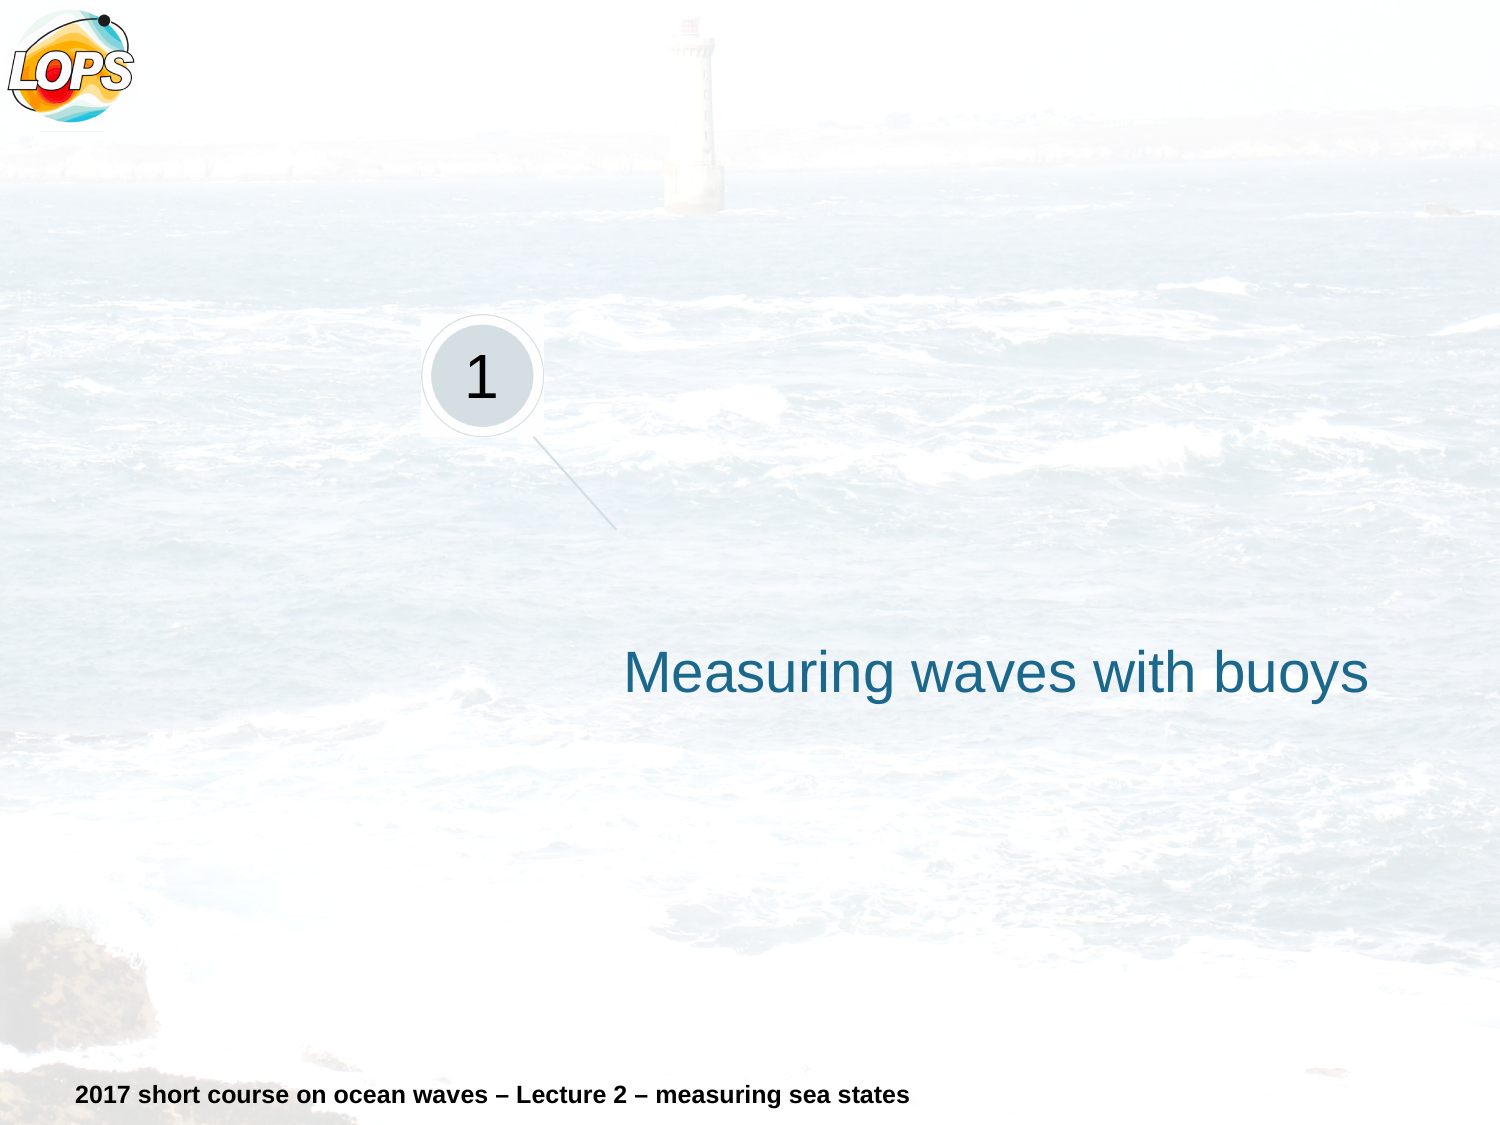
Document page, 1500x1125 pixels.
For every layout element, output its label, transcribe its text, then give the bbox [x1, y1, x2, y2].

text_box Measuring waves with buoys [608, 467, 1500, 870]
picture [0, 0, 1500, 1125]
text_box 1 [450, 337, 526, 421]
